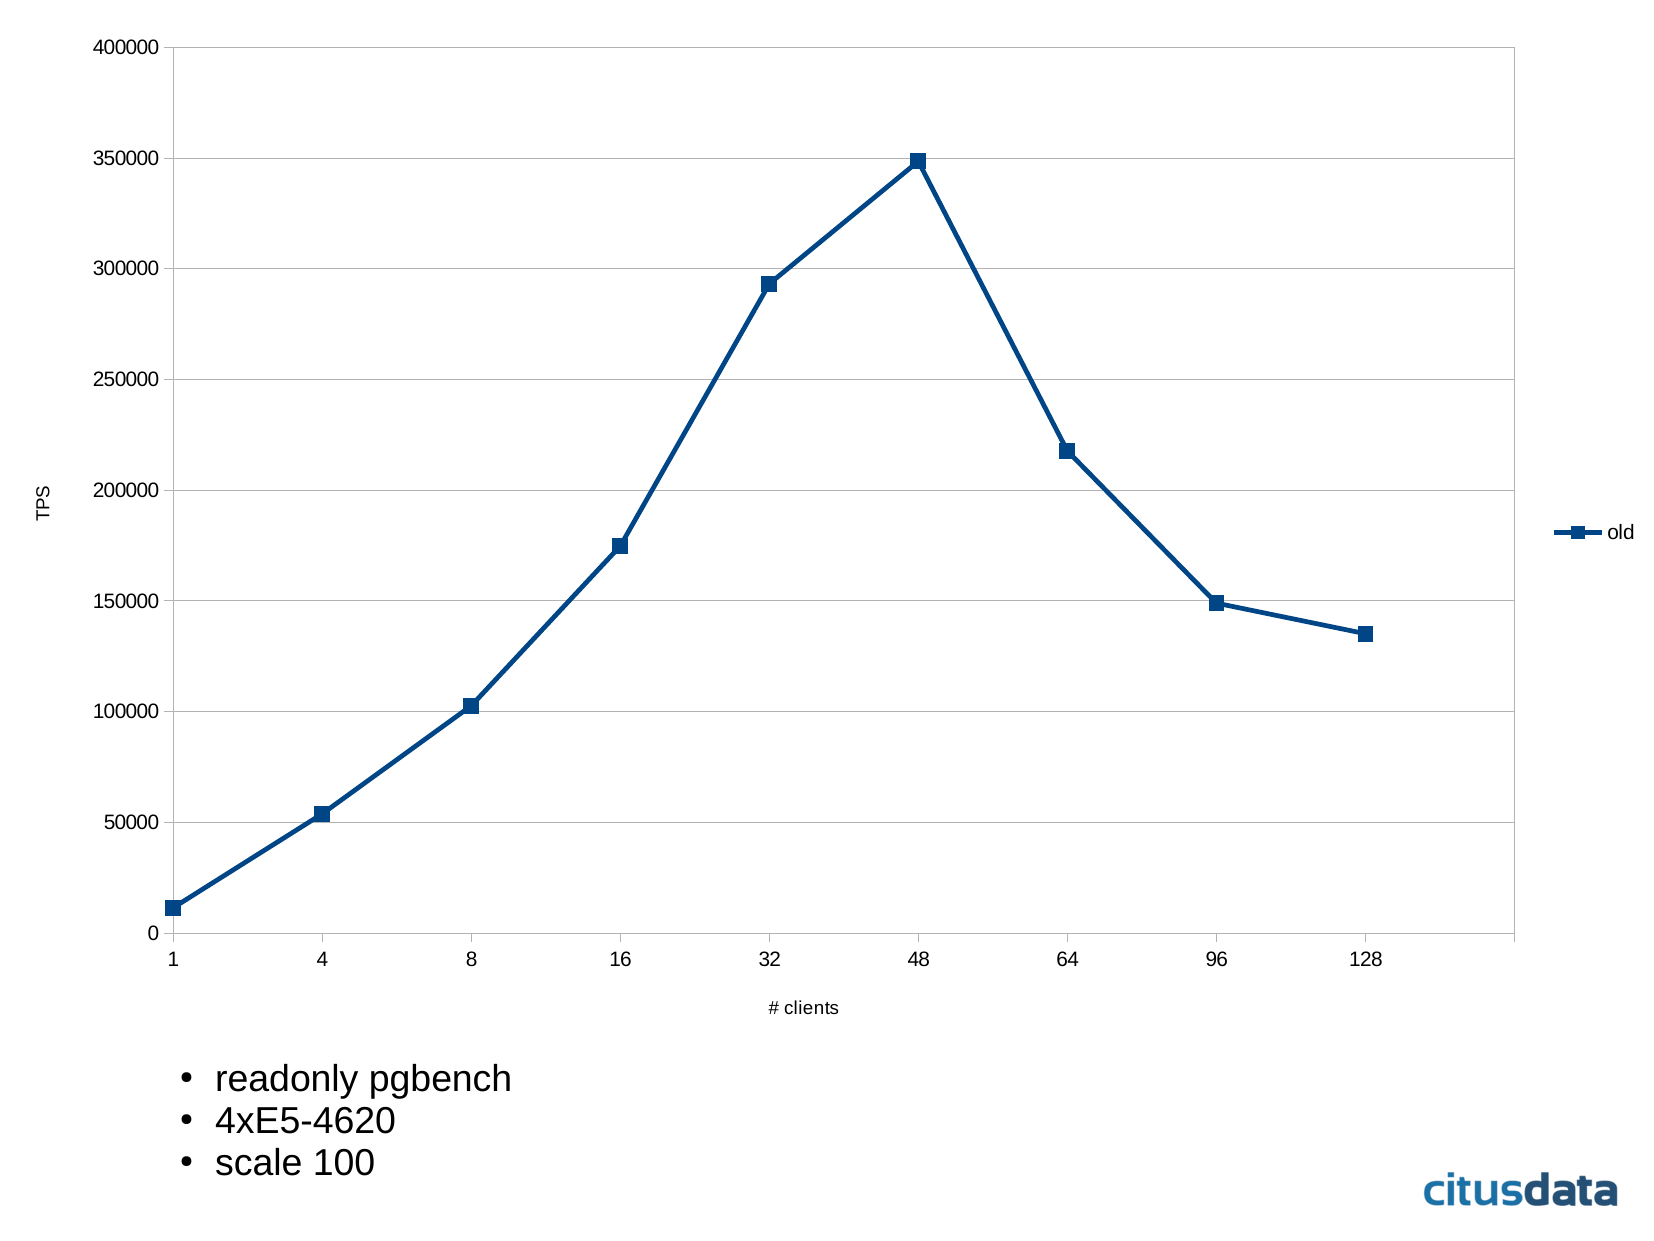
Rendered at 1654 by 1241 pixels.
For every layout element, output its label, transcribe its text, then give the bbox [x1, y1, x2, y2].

picture [1420, 1167, 1622, 1209]
chart [0, 15, 1654, 1051]
text_box readonly pgbench 4xE5-4620 scale 100 [165, 1050, 1471, 1191]
